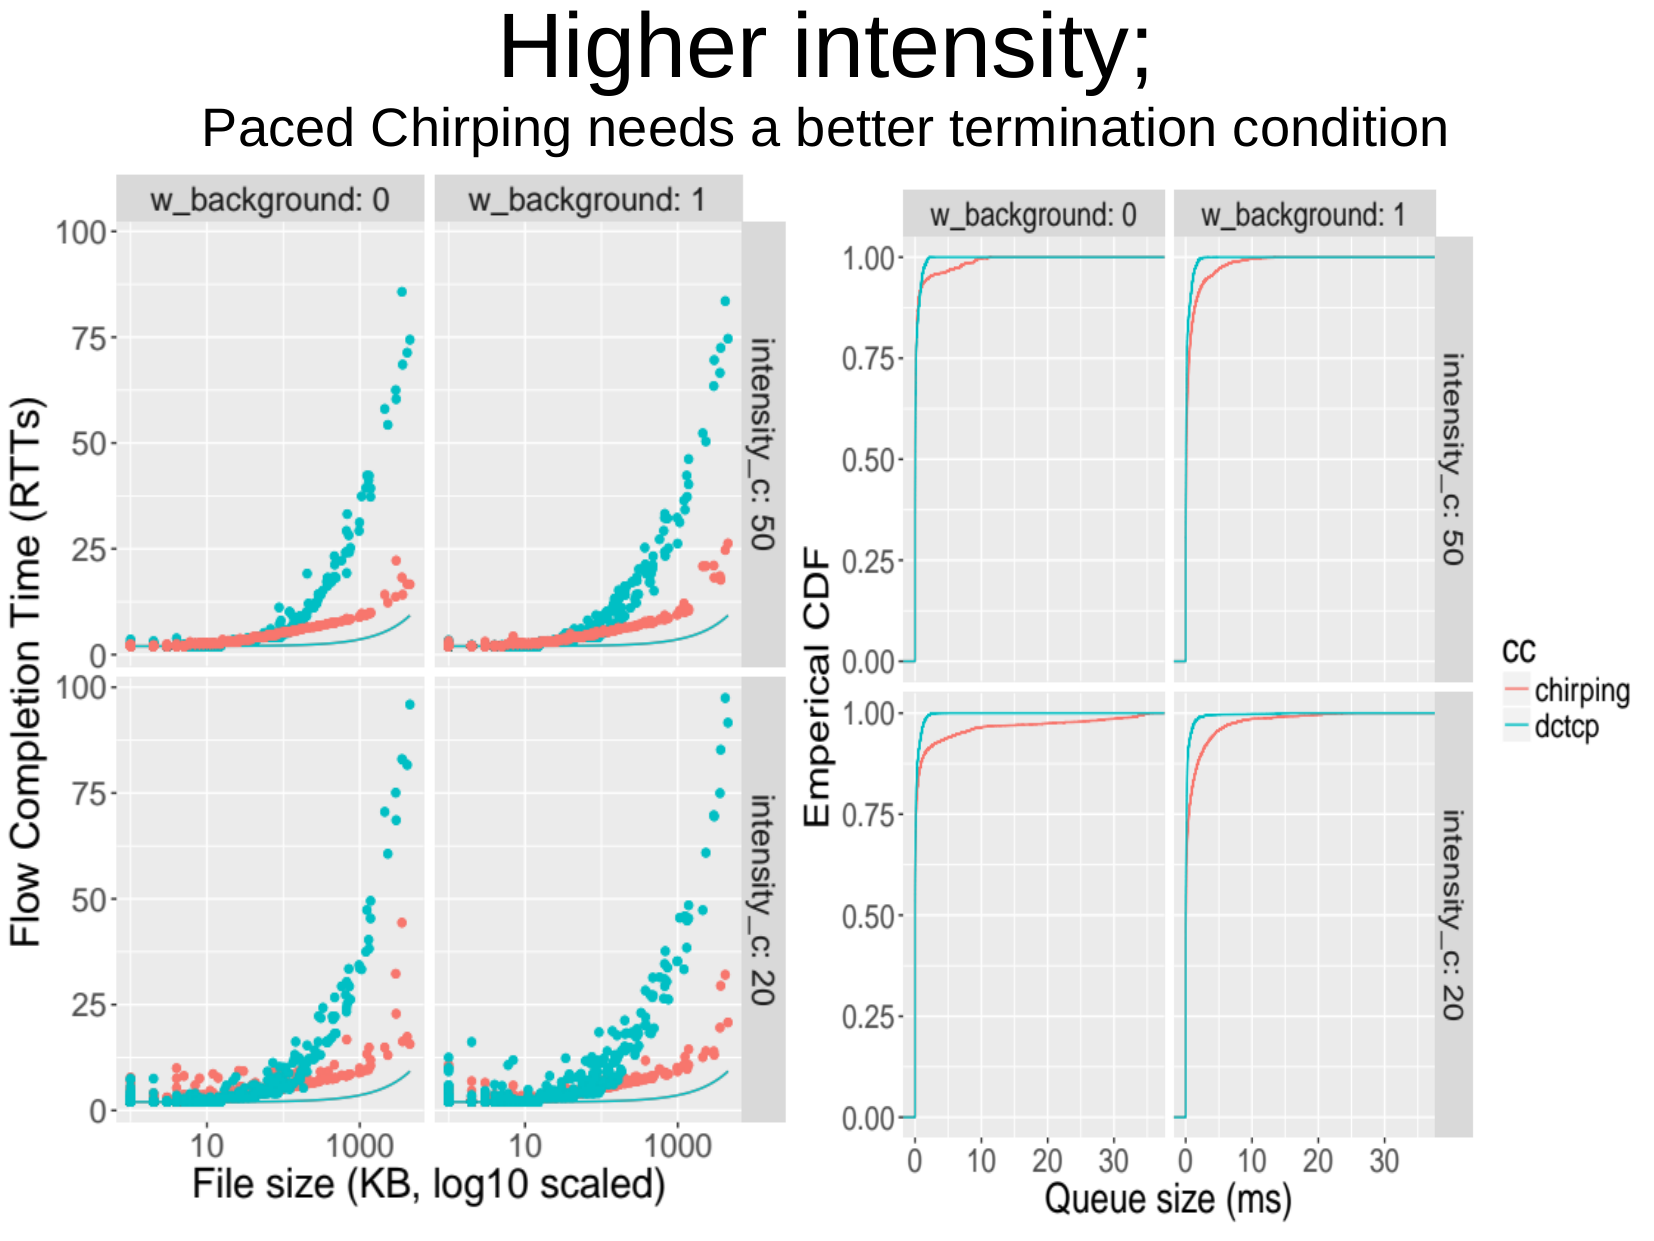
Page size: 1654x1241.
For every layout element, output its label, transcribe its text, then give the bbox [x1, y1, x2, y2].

picture [0, 164, 1650, 1230]
title Higher intensity; Paced Chirping needs a better termination condition [82, 0, 1571, 179]
